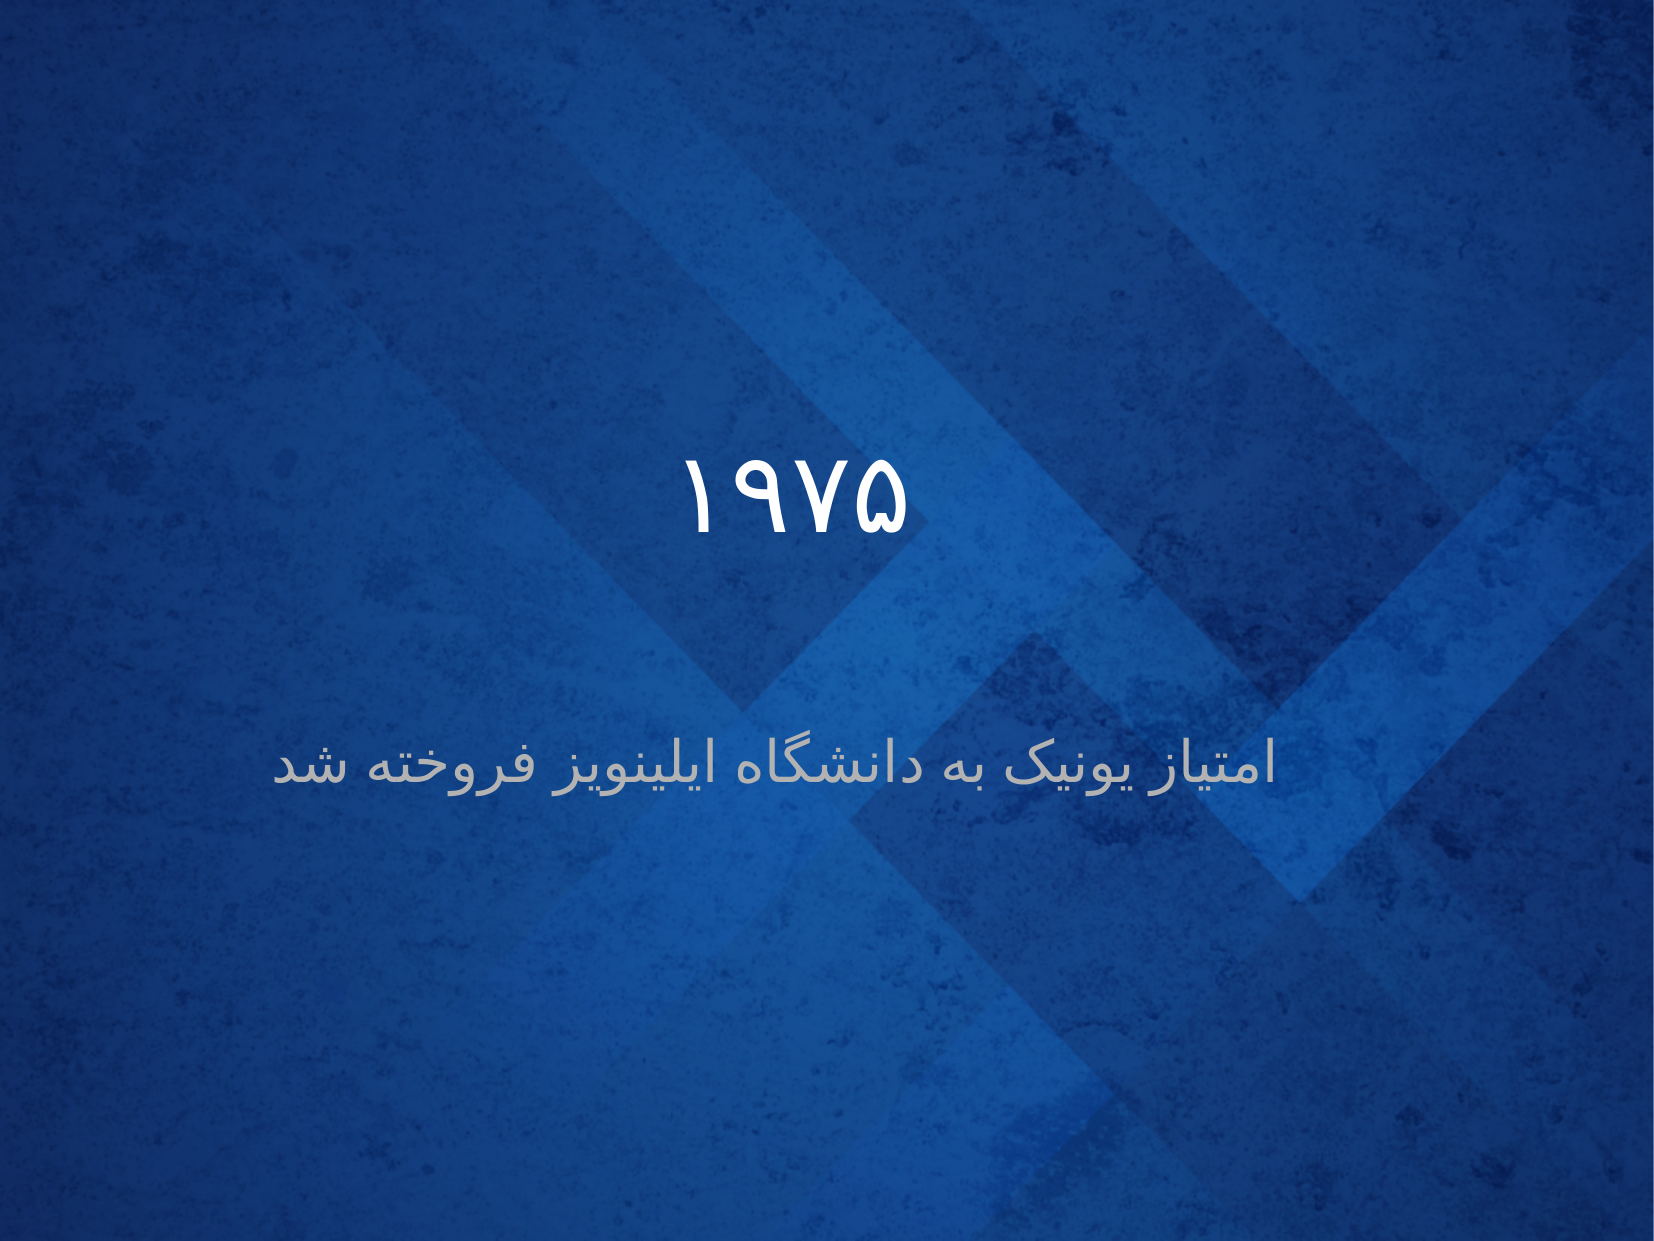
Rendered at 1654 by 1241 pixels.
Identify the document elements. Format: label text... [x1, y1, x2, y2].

title ۱۹۷۵ [194, 383, 1388, 628]
picture [0, 0, 1654, 1241]
subtitle امتیاز یونیک به دانشگاه ایلینویز فروخته شد [194, 627, 1341, 910]
